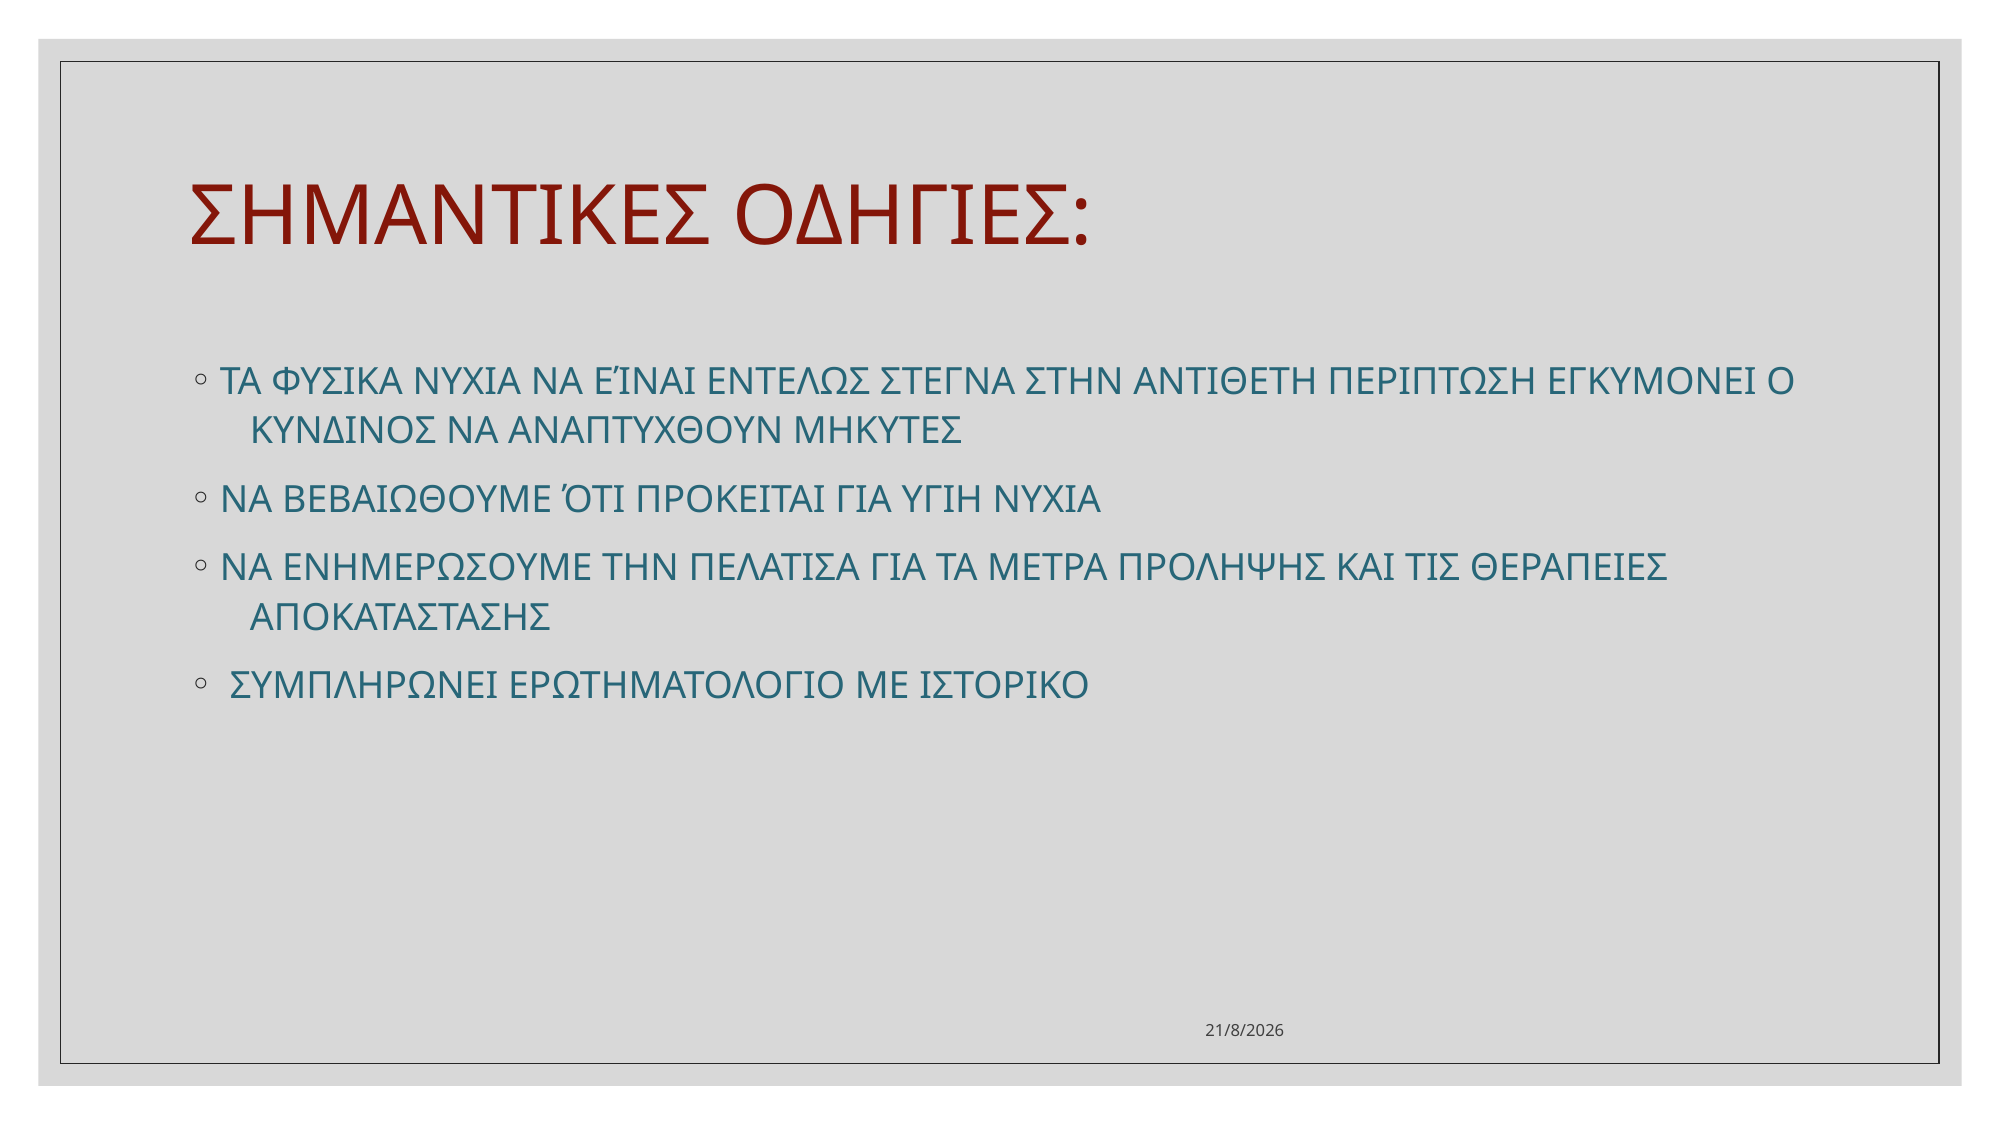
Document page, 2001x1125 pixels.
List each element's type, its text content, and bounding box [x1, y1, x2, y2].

text_box 19/2/2020 [1190, 990, 1666, 1051]
title ΣΗΜΑΝΤΙΚΕΣ ΟΔΗΓΙΕΣ: [174, 105, 1825, 331]
list ΤΑ ΦΥΣΙΚΑ ΝΥΧΙΑ ΝΑ ΕΊΝΑΙ ΕΝΤΕΛΩΣ ΣΤΕΓΝΑ ΣΤΗΝ ΑΝΤΙΘΕΤΗ ΠΕΡΙΠΤΩΣΗ ΕΓΚΥΜΟΝΕΙ Ο ΚΥΝΔΙΝΟΣ ΝΑ ΑΝΑΠΤΥΧΘΟΥΝ ΜΗΚΥΤΕΣ ΝΑ ΒΕΒΑΙΩΘΟΥΜΕ ΌΤΙ ΠΡΟΚΕΙΤΑΙ ΓΙΑ ΥΓΙΗ ΝΥΧΙΑ ΝΑ ΕΝΗΜΕΡΩΣΟΥΜΕ ΤΗΝ ΠΕΛΑΤΙΣΑ ΓΙΑ ΤΑ ΜΕΤΡΑ ΠΡΟΛΗΨΗΣ ΚΑΙ ΤΙΣ ΘΕΡΑΠΕΙΕΣ ΑΠΟΚΑΤΑΣΤΑΣΗΣ ΣΥΜΠΛΗΡΩΝΕΙ ΕΡΩΤΗΜΑΤΟΛΟΓΙΟ ΜΕ ΙΣΤΟΡΙΚΟ [174, 345, 1825, 977]
